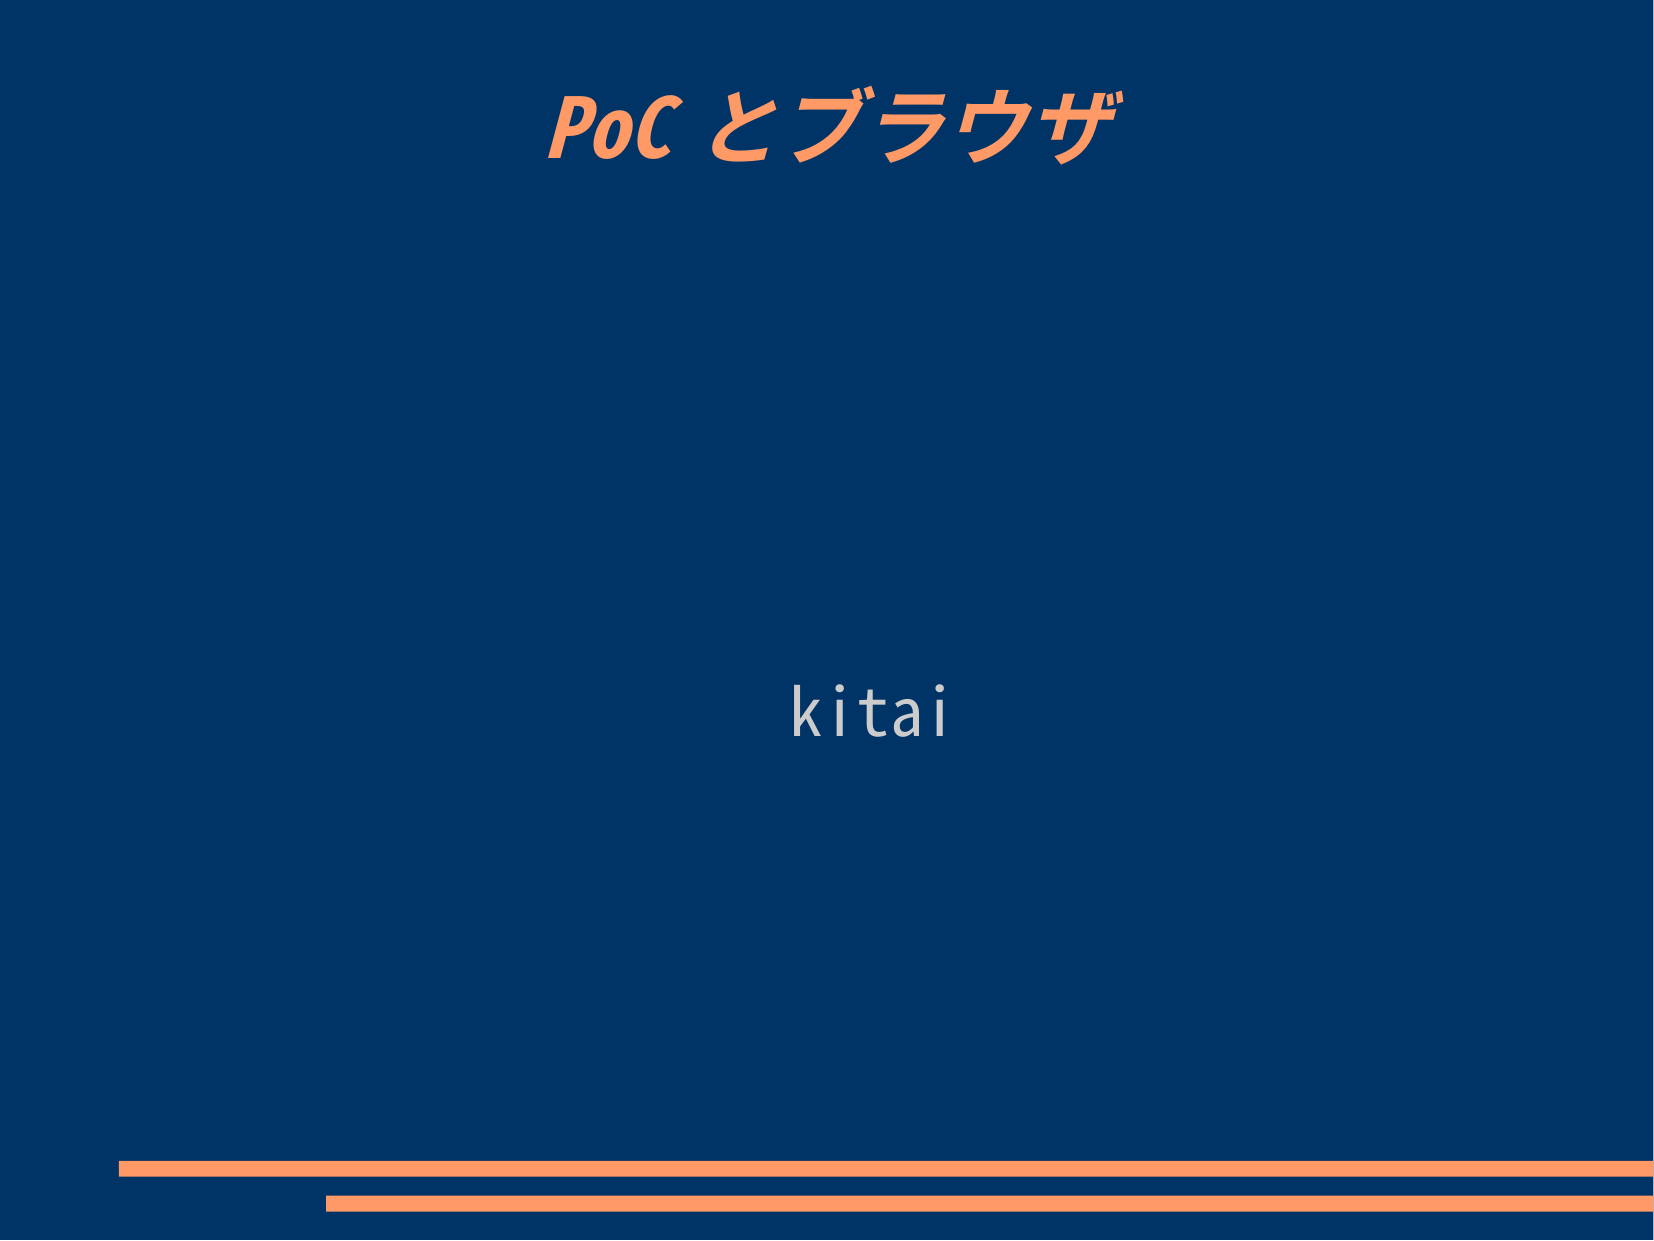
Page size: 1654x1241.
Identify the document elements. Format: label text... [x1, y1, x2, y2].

title PoCとブラウザ [121, 19, 1534, 227]
subtitle kitai [178, 364, 1570, 1147]
